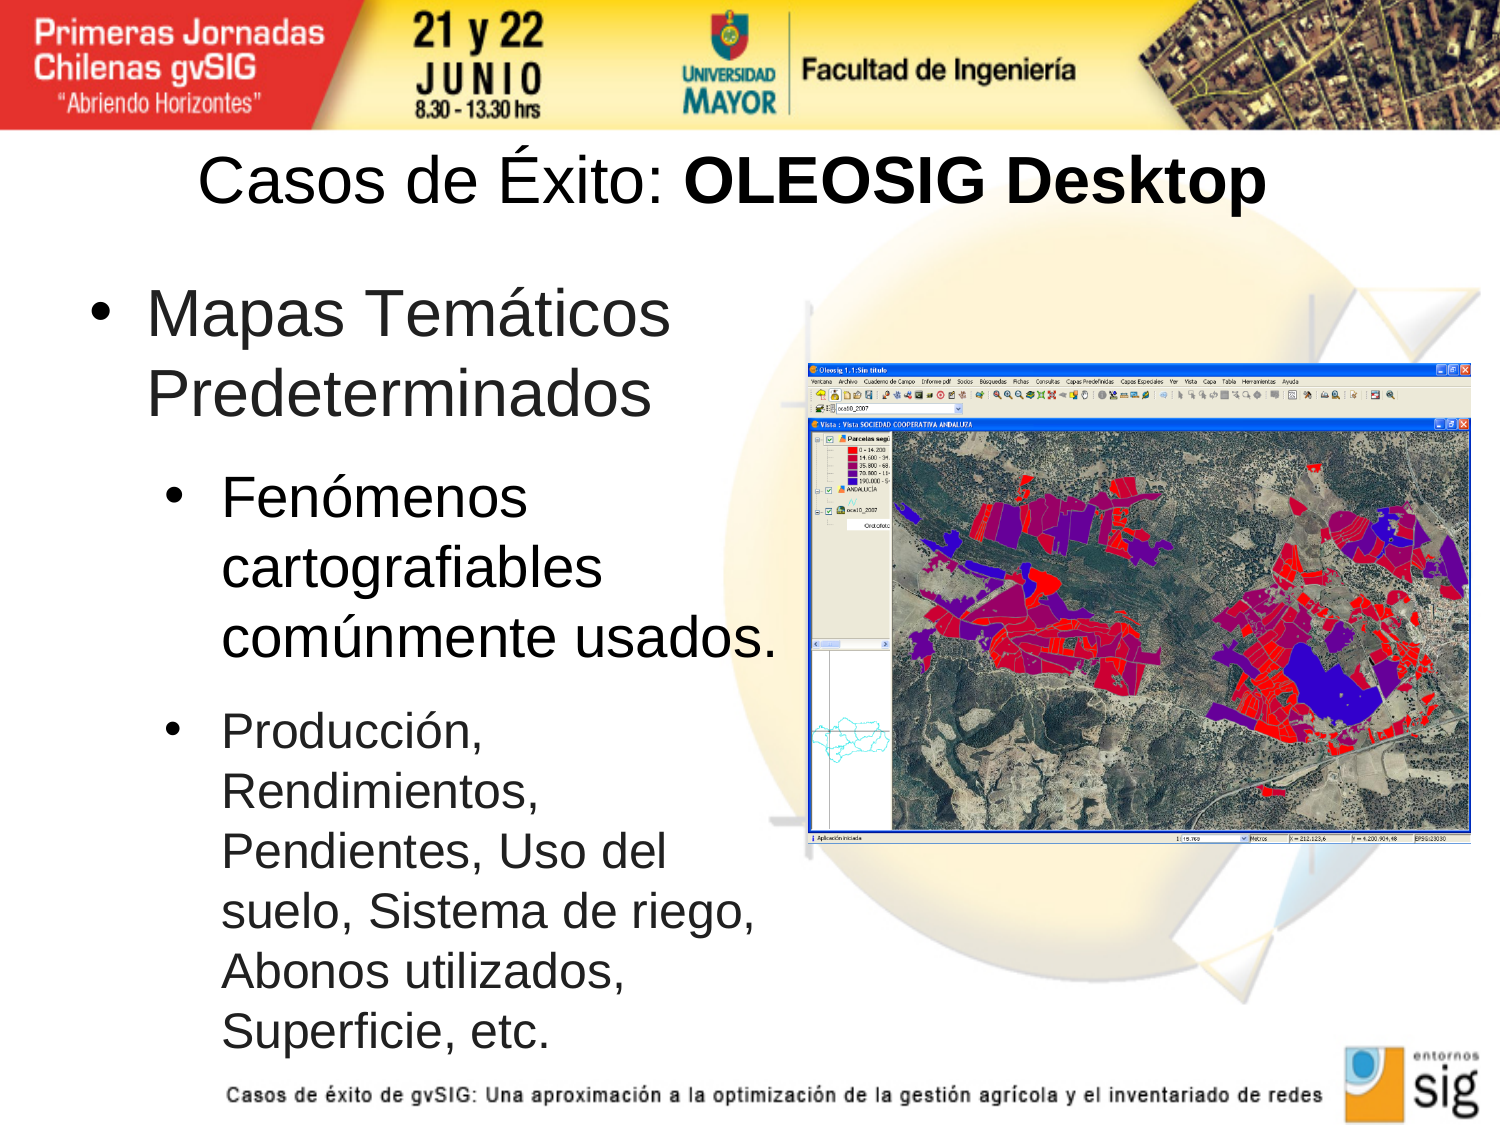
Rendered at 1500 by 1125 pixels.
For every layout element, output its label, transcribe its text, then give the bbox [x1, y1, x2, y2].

picture [0, 0, 1500, 1125]
title Casos de Éxito: OLEOSIG Desktop [58, 93, 1409, 261]
list Mapas Temáticos Predeterminados Fenómenos cartografiables comúnmente usados. Producción, Rendimientos, Pendientes, Uso del suelo, Sistema de riego, Abonos utilizados, Superficie, etc. [75, 262, 809, 1074]
